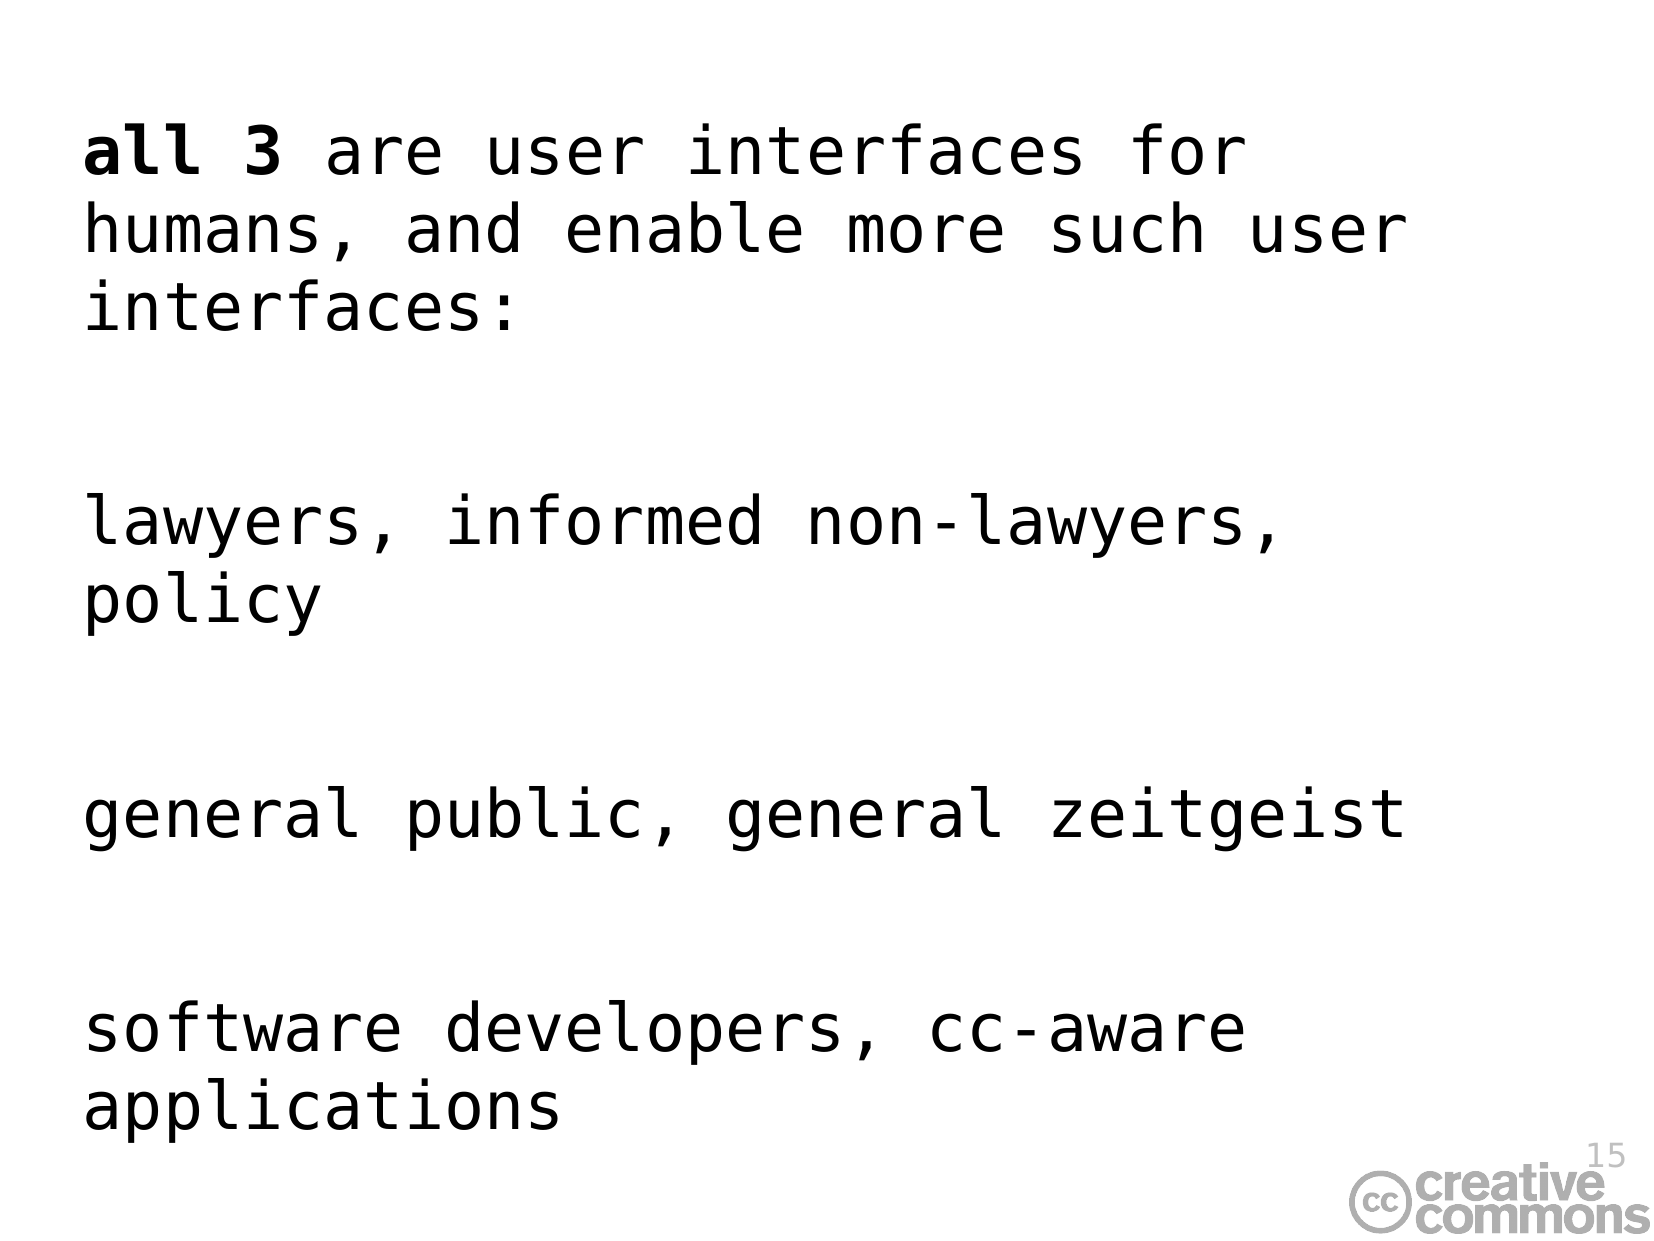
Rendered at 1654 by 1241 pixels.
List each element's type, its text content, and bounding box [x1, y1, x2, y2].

list all 3 are user interfaces for humans, and enable more such user interfaces: lawyers, informed non-lawyers, policy general public, general zeitgeist software developers, cc-aware applications [82, 112, 1571, 1146]
picture [1349, 1162, 1650, 1234]
